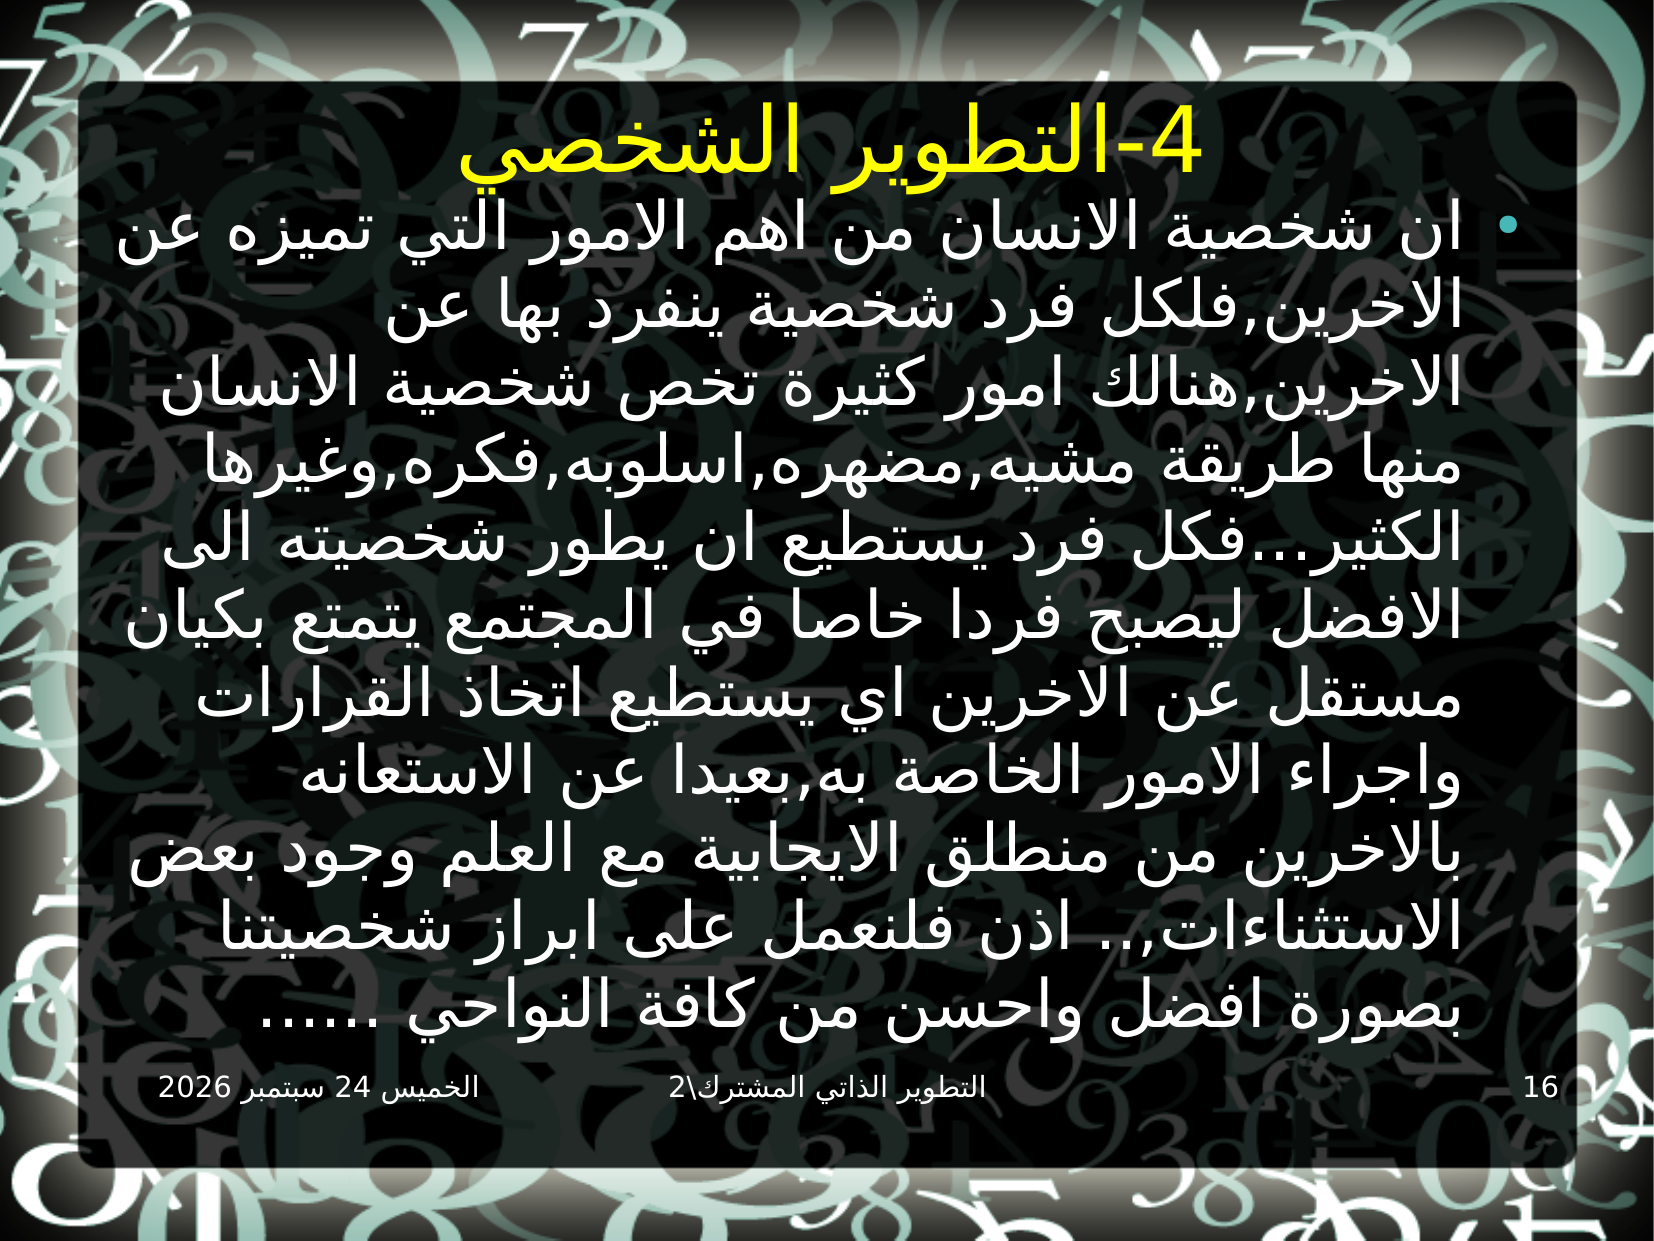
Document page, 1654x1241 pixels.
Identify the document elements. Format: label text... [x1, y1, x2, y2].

title 4-التطوير الشخصي [86, 37, 1576, 245]
picture [0, 0, 1654, 1241]
list ان شخصية الانسان من اهم الامور التي تميزه عن الاخرين,فلكل فرد شخصية ينفرد بها عن الاخرين,هنالك امور كثيرة تخص شخصية الانسان منها طريقة مشيه,مضهره,اسلوبه,فكره,وغيرها الكثير...فكل فرد يستطيع ان يطور شخصيته الى الافضل ليصبح فردا خاصا في المجتمع يتمتع بكيان مستقل عن الاخرين اي يستطيع اتخاذ القرارات واجراء الامور الخاصة به,بعيدا عن الاستعانه بالاخرين من منطلق الايجابية مع العلم وجود بعض الاستثناءات,.. اذن فلنعمل على ابراز شخصيتنا بصورة افضل واحسن من كافة النواحي ...... [114, 187, 1538, 1073]
